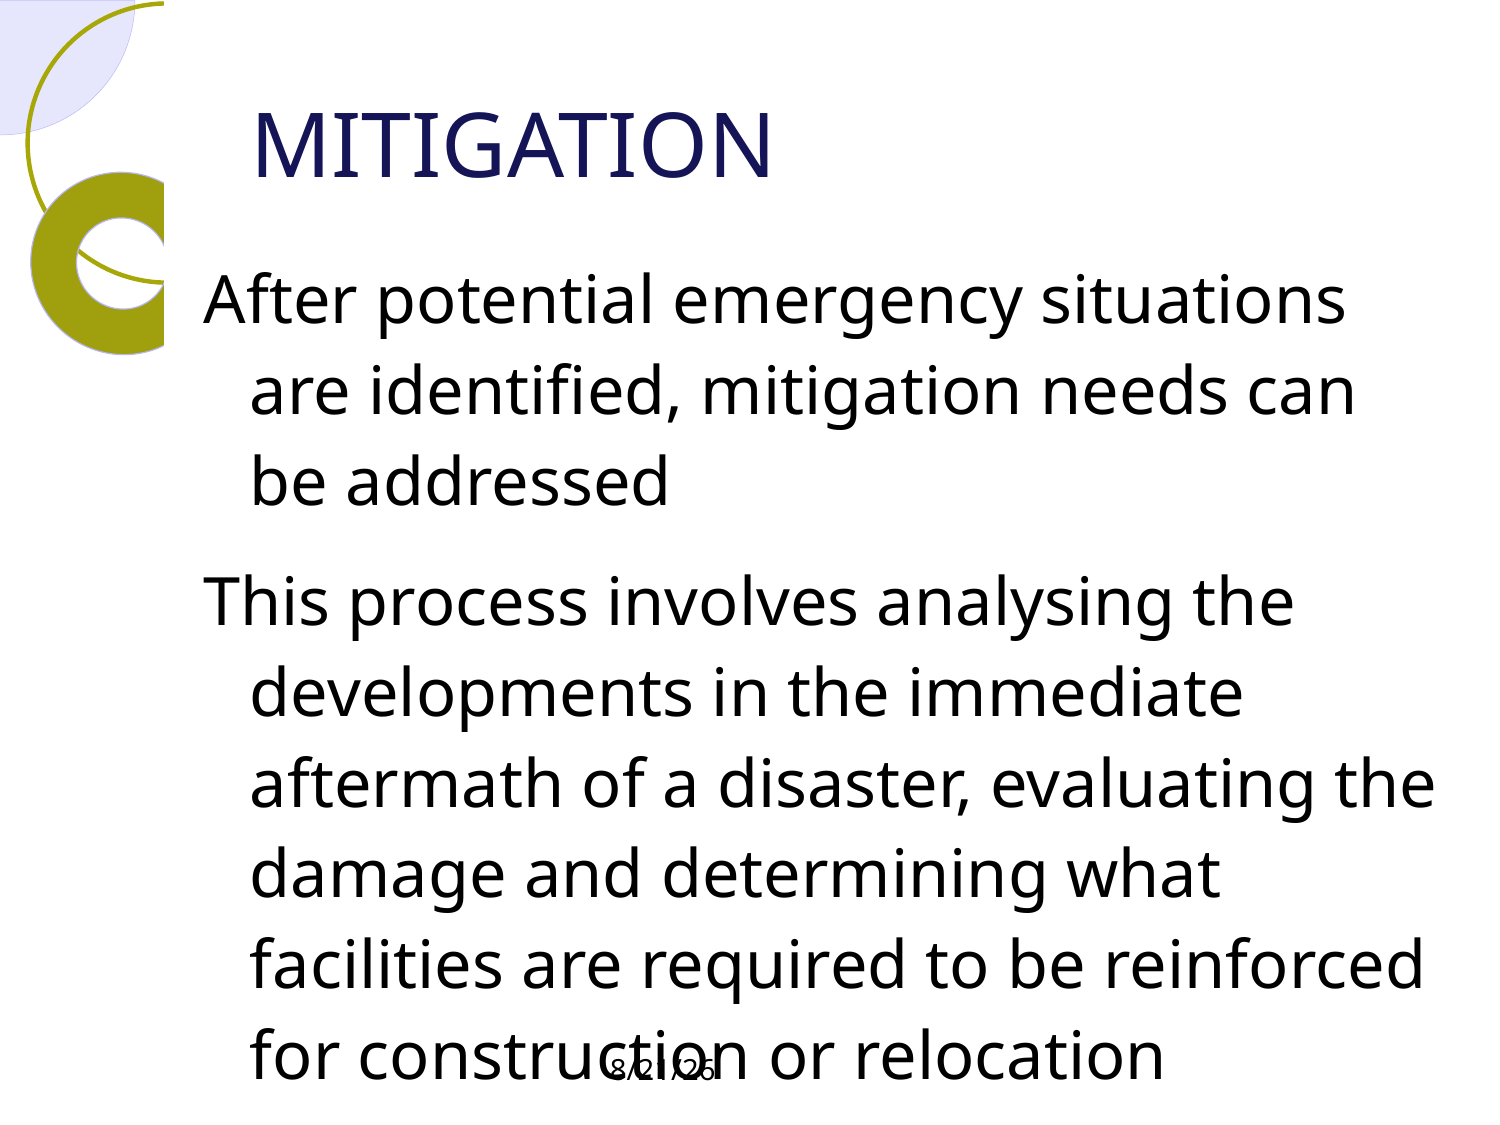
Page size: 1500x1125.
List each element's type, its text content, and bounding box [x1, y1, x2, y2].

list After potential emergency situations are identified, mitigation needs can be addressed This process involves analysing the developments in the immediate aftermath of a disaster, evaluating the damage and determining what facilities are required to be reinforced for construction or relocation purposes [174, 237, 1466, 1068]
title MITIGATION [235, 33, 1466, 237]
